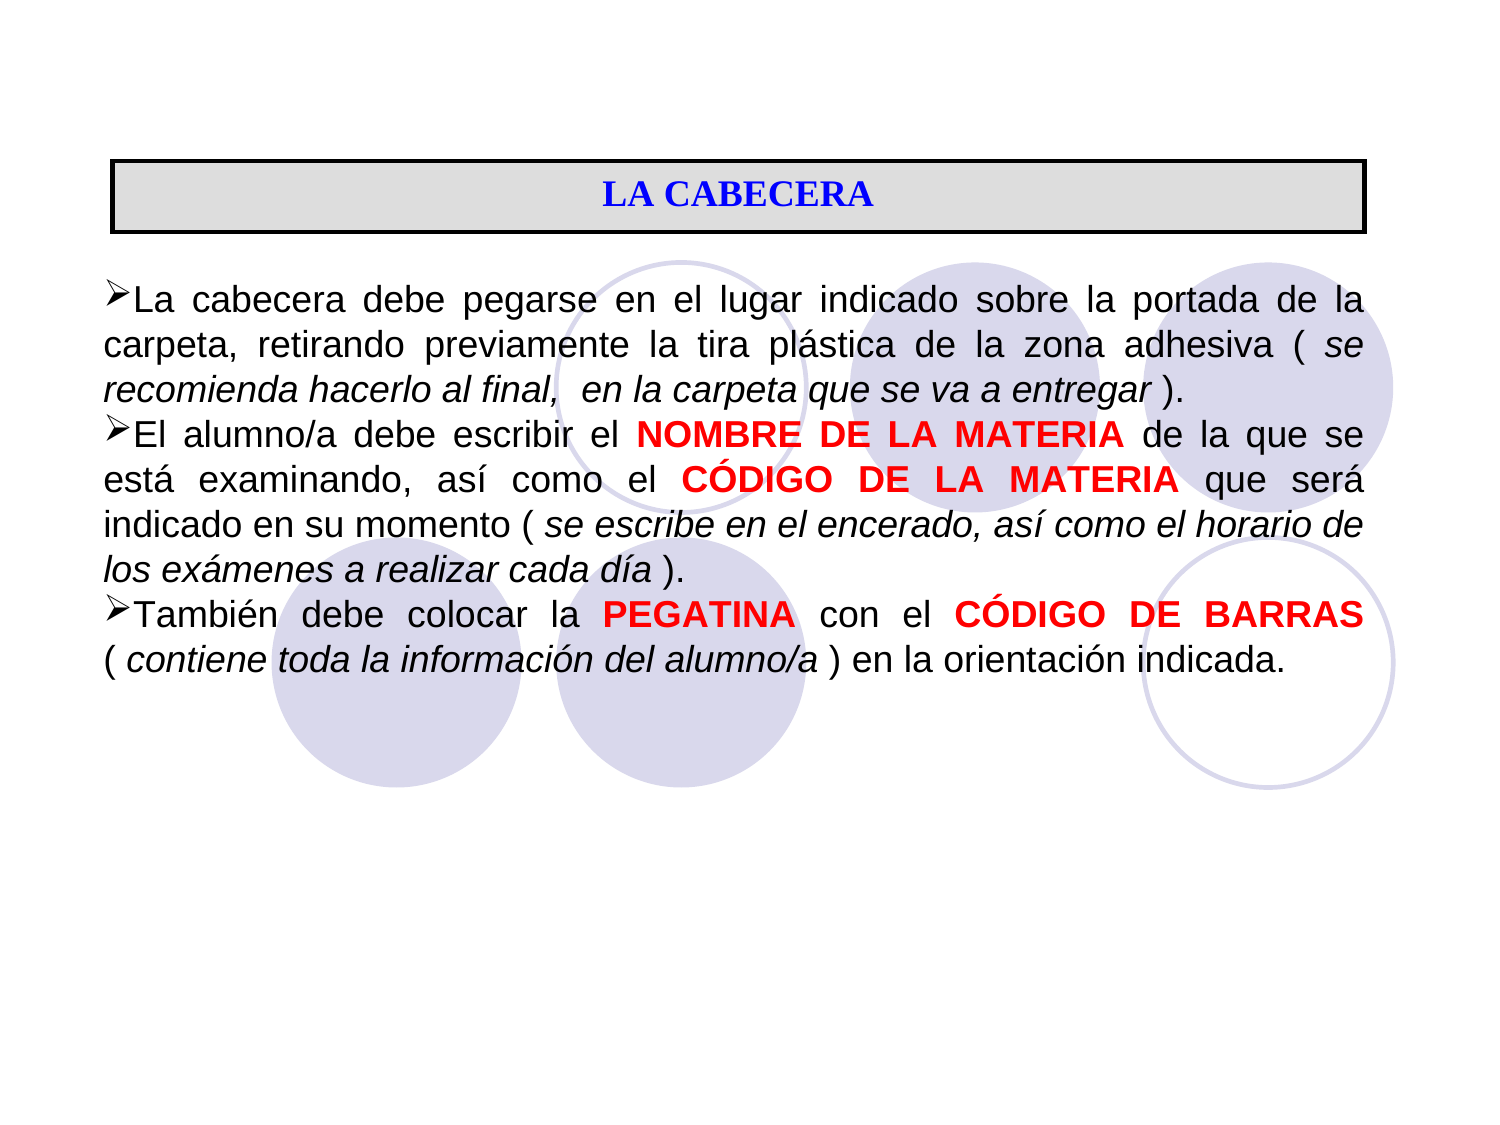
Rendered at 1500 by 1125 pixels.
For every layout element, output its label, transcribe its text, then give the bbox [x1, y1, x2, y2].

text_box LA CABECERA [112, 160, 1365, 232]
text_box La cabecera debe pegarse en el lugar indicado sobre la portada de la carpeta, retirando previamente la tira plástica de la zona adhesiva ( se recomienda hacerlo al final, en la carpeta que se va a entregar ). El alumno/a debe escribir el NOMBRE DE LA MATERIA de la que se está examinando, así como el CÓDIGO DE LA MATERIA que será indicado en su momento ( se escribe en el encerado, así como el horario de los exámenes a realizar cada día ). También debe colocar la PEGATINA con el CÓDIGO DE BARRAS ( contiene toda la información del alumno/a ) en la orientación indicada. [88, 267, 1379, 688]
